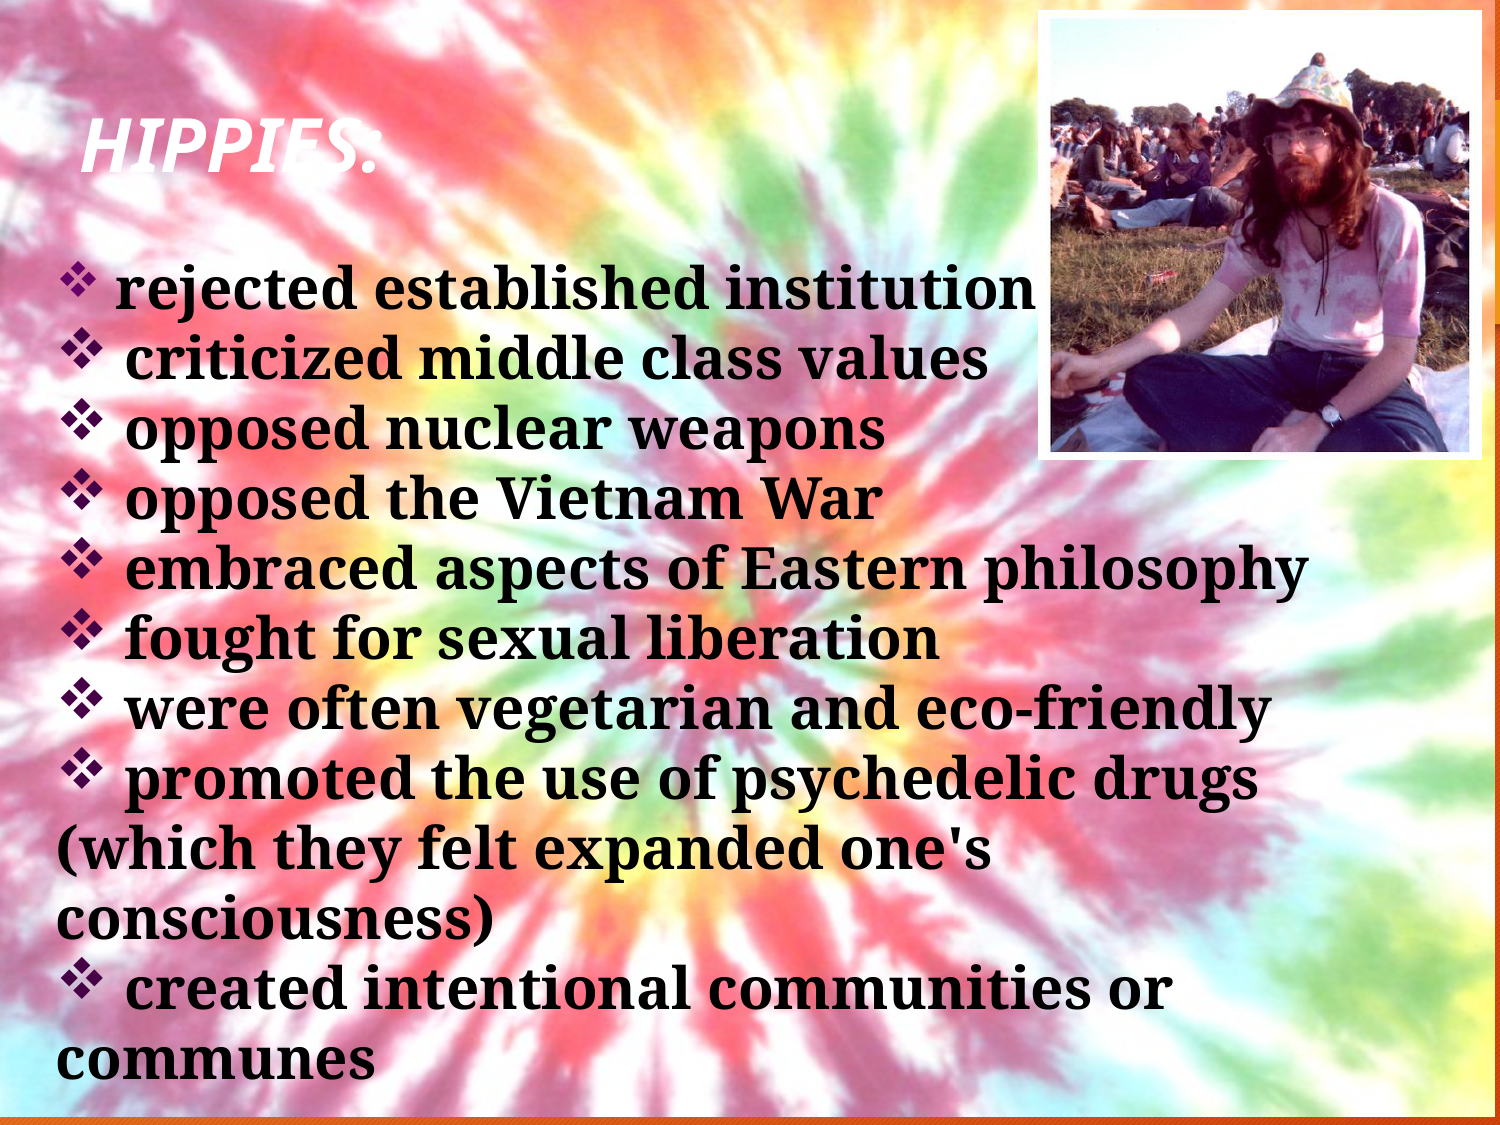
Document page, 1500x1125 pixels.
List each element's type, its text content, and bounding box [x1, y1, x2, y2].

text_box HIPPIES: [64, 90, 467, 196]
text_box rejected established institutions criticized middle class values opposed nuclear weapons opposed the Vietnam War embraced aspects of Eastern philosophy fought for sexual liberation were often vegetarian and eco-friendly promoted the use of psychedelic drugs (which they felt expanded one's consciousness) created intentional communities or communes [41, 243, 1447, 1125]
picture [0, 0, 1495, 1117]
